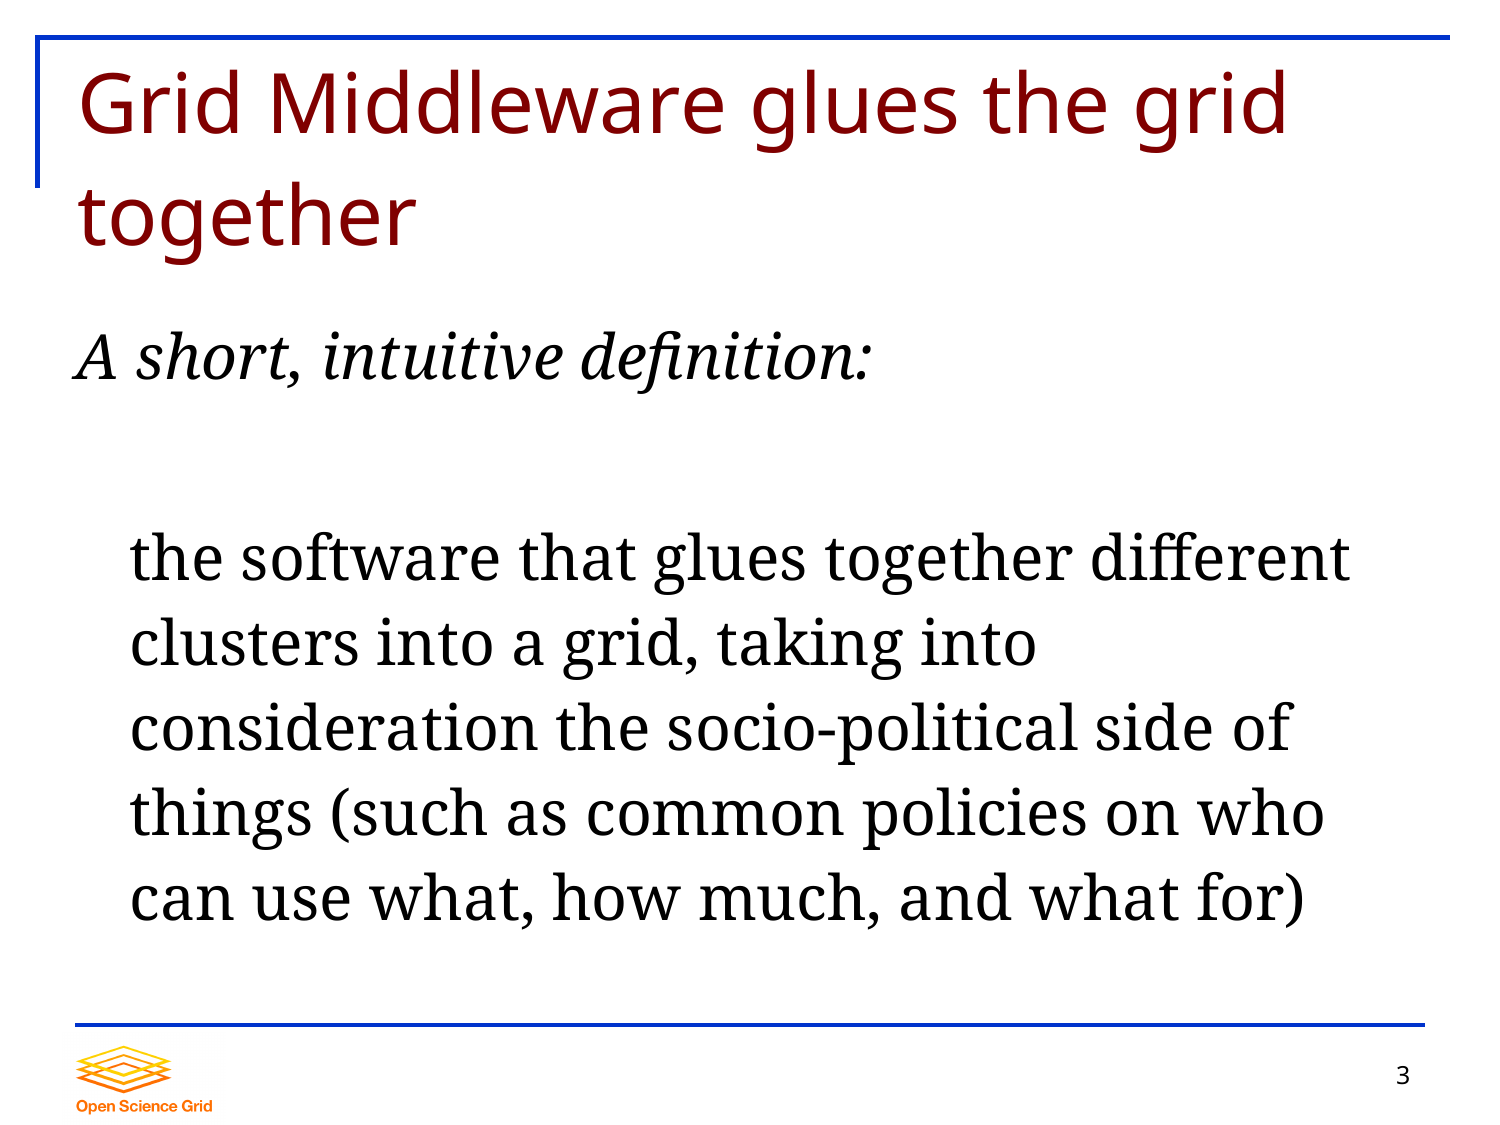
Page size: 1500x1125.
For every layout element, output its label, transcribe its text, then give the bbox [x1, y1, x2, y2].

list A short, intuitive definition: the software that glues together different clusters into a grid, taking into consideration the socio-political side of things (such as common policies on who can use what, how much, and what for) [75, 312, 1424, 1006]
picture [62, 1032, 226, 1125]
title Grid Middleware glues the grid together [62, 37, 1450, 249]
